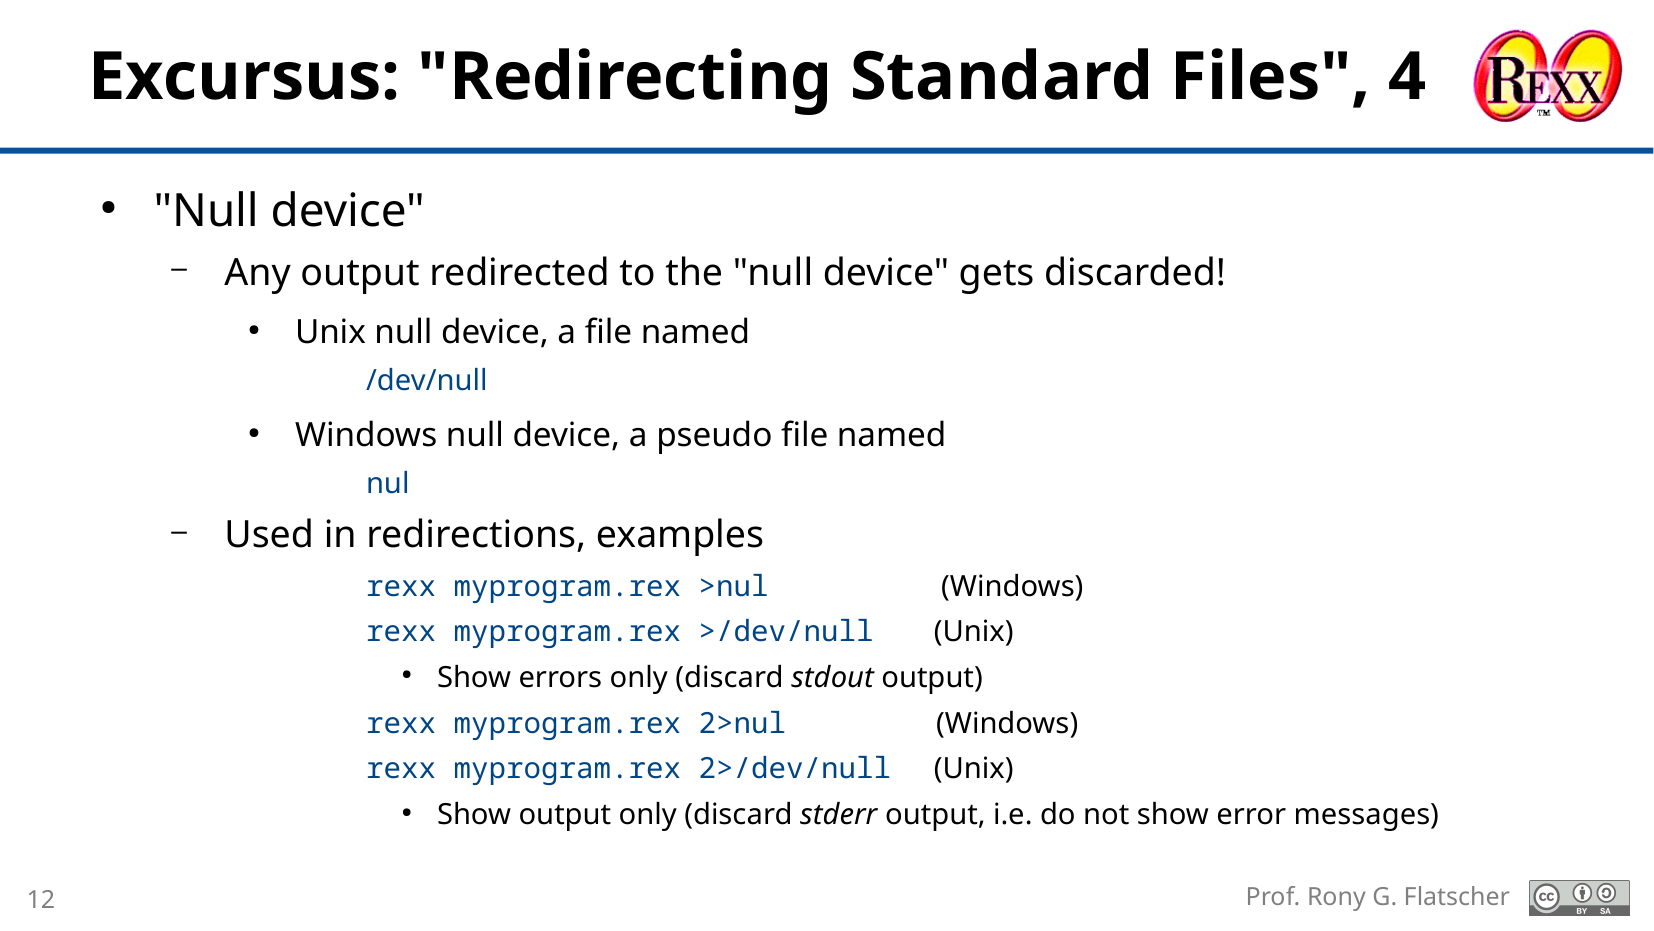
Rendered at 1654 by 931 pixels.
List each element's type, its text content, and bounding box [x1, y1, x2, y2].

list "Null device" Any output redirected to the "null device" gets discarded! Unix null device, a file named /dev/null Windows null device, a pseudo file named nul Used in redirections, examples rexx myprogram.rex >nul (Windows) rexx myprogram.rex >/dev/null (Unix) Show errors only (discard stdout output) rexx myprogram.rex 2>nul (Windows) rexx myprogram.rex 2>/dev/null (Unix) Show output only (discard stderr output, i.e. do not show error messages) [82, 177, 1608, 857]
title Excursus: "Redirecting Standard Files", 4 [29, 0, 1654, 148]
